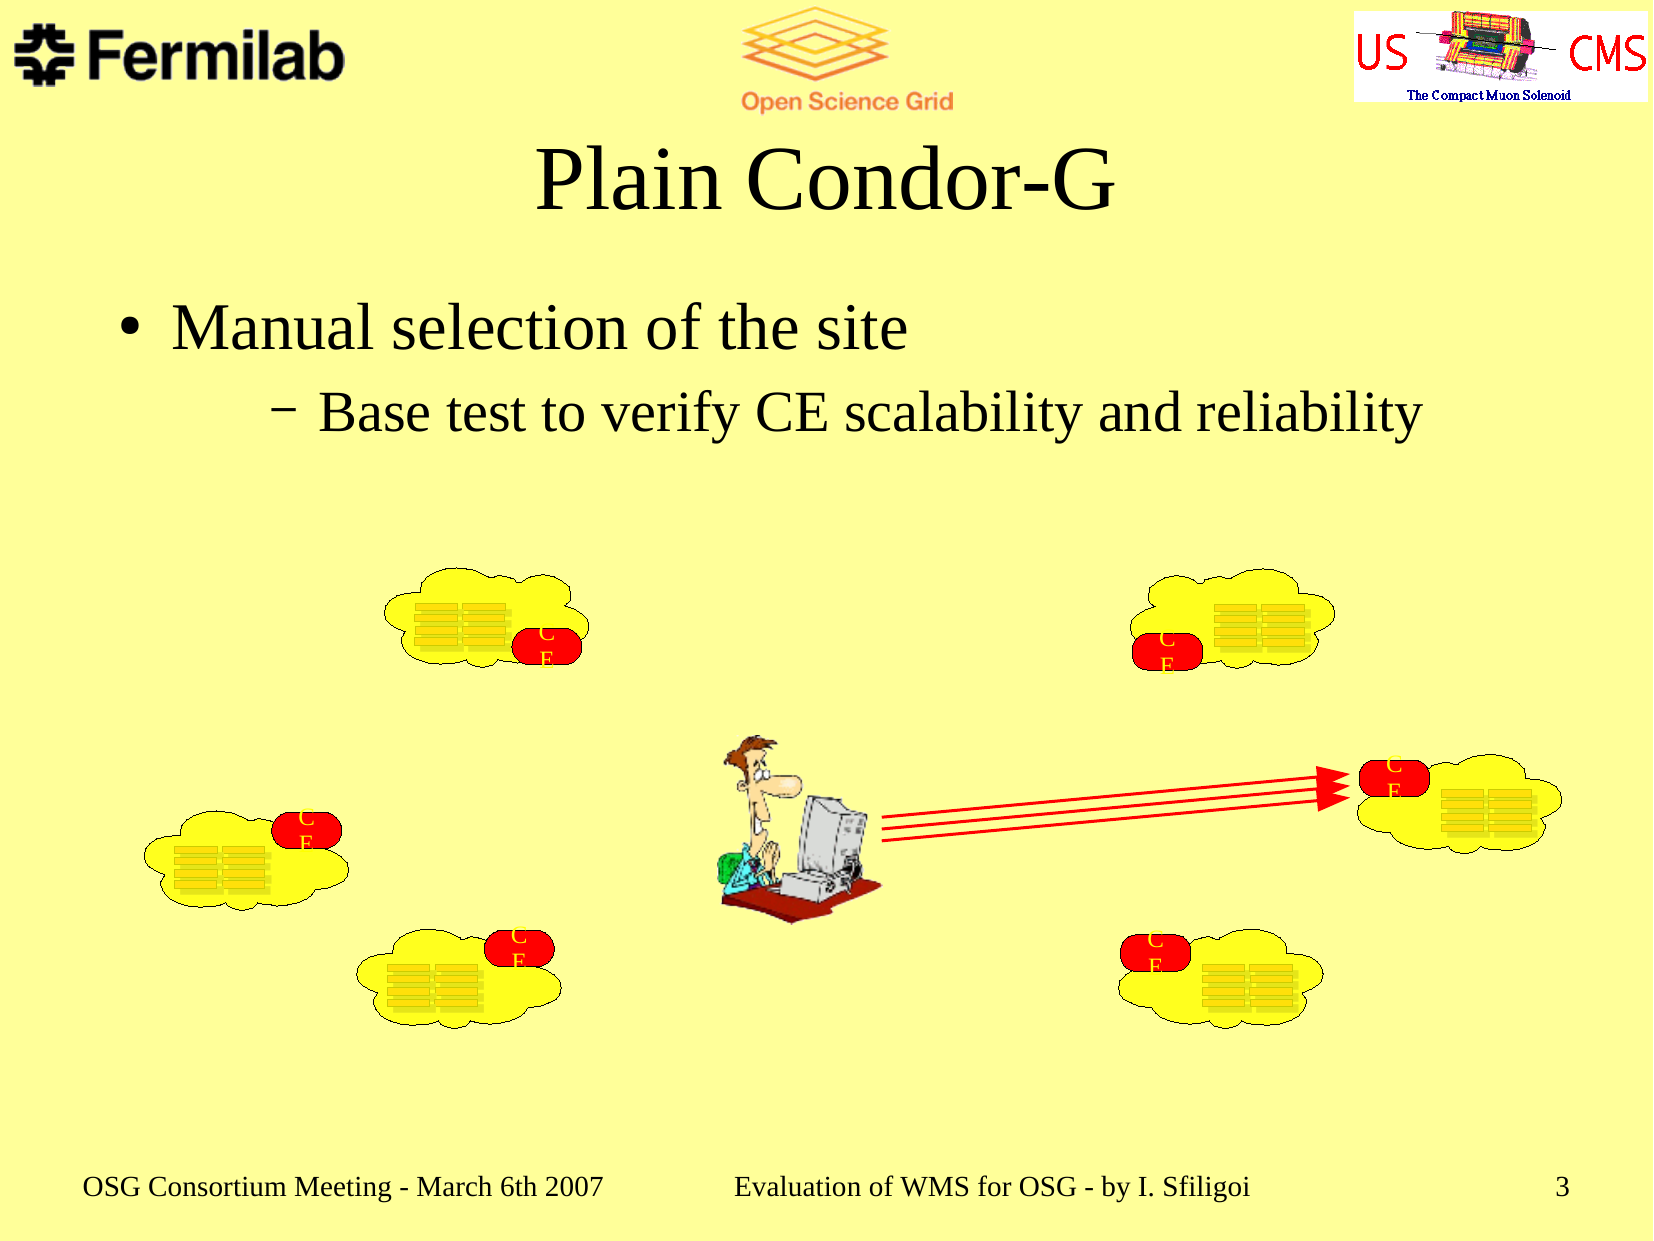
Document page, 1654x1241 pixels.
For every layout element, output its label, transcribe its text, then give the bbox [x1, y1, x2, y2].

text_box [1118, 929, 1324, 1029]
text_box [1357, 754, 1562, 854]
picture [741, 5, 953, 100]
text_box [144, 810, 349, 911]
list Manual selection of the site Base test to verify CE scalability and reliability [82, 290, 1571, 479]
text_box CE [1132, 633, 1203, 671]
title Plain Condor-G [82, 100, 1571, 257]
picture [717, 735, 883, 925]
text_box CE [1359, 760, 1430, 797]
text_box CE [484, 930, 555, 967]
text_box CE [511, 628, 582, 665]
picture [14, 23, 345, 87]
text_box [356, 929, 562, 1029]
text_box CE [1120, 934, 1191, 972]
text_box CE [271, 812, 342, 849]
picture [1354, 11, 1648, 102]
text_box [384, 567, 589, 668]
text_box [1130, 568, 1335, 669]
